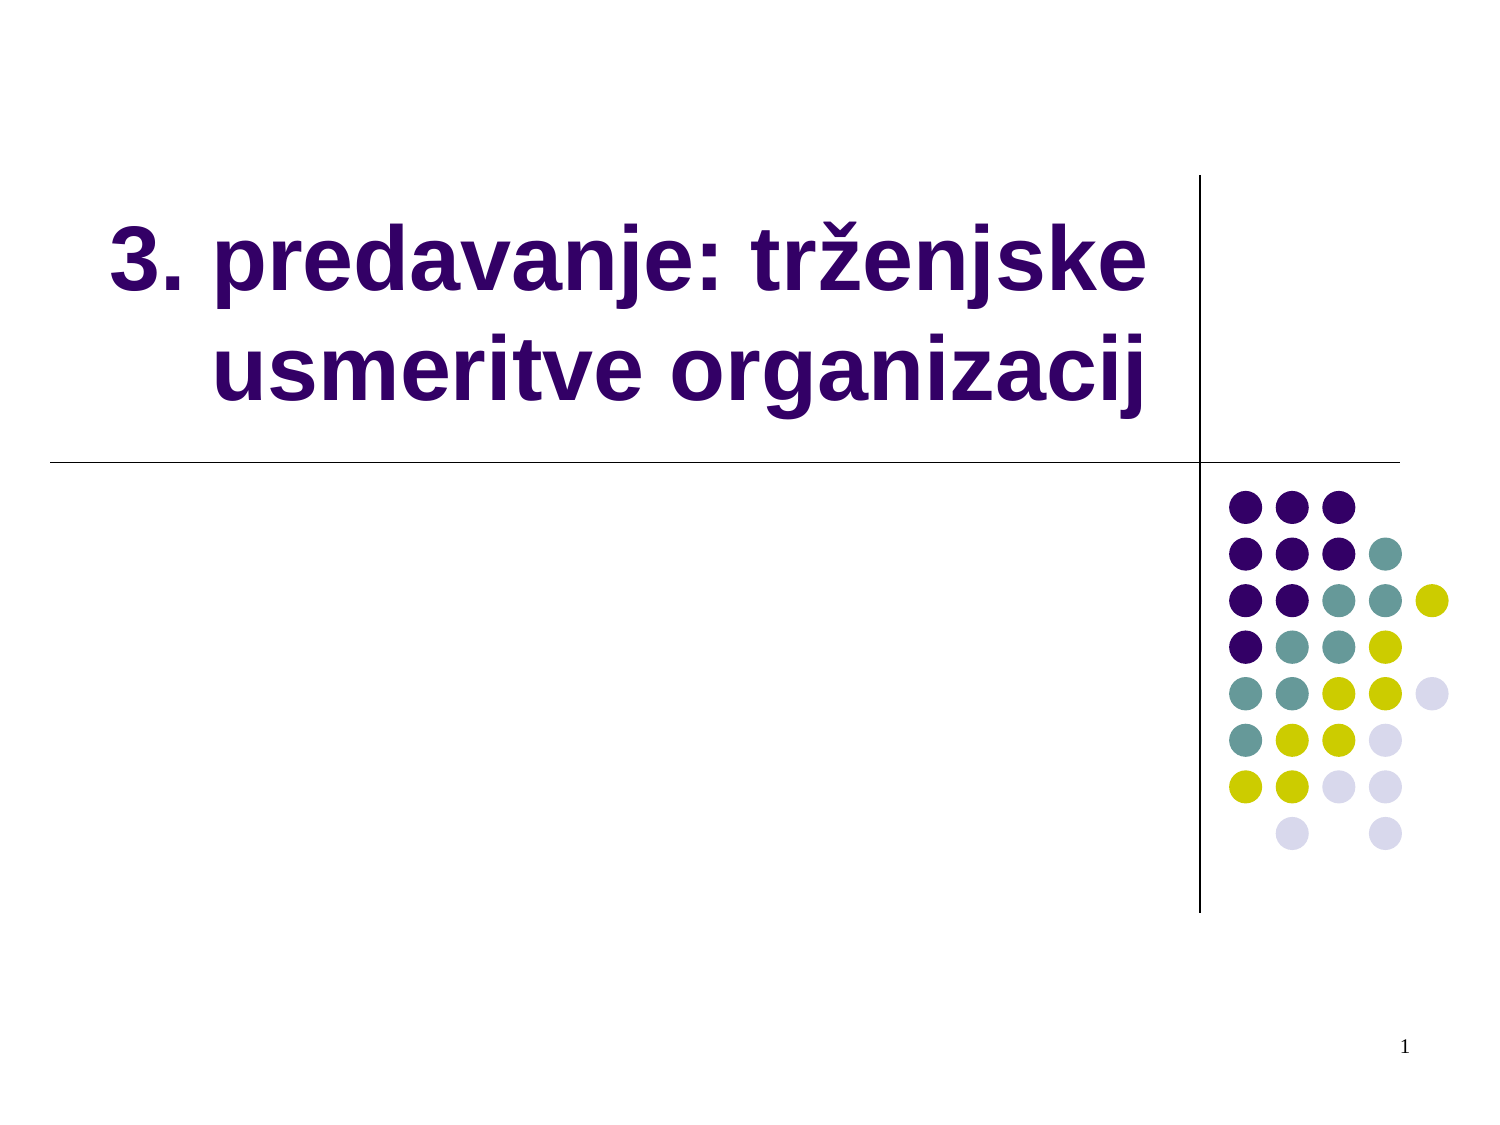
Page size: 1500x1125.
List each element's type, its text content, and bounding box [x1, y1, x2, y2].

title 3. predavanje: trženjske usmeritve organizacij [51, 76, 1165, 427]
